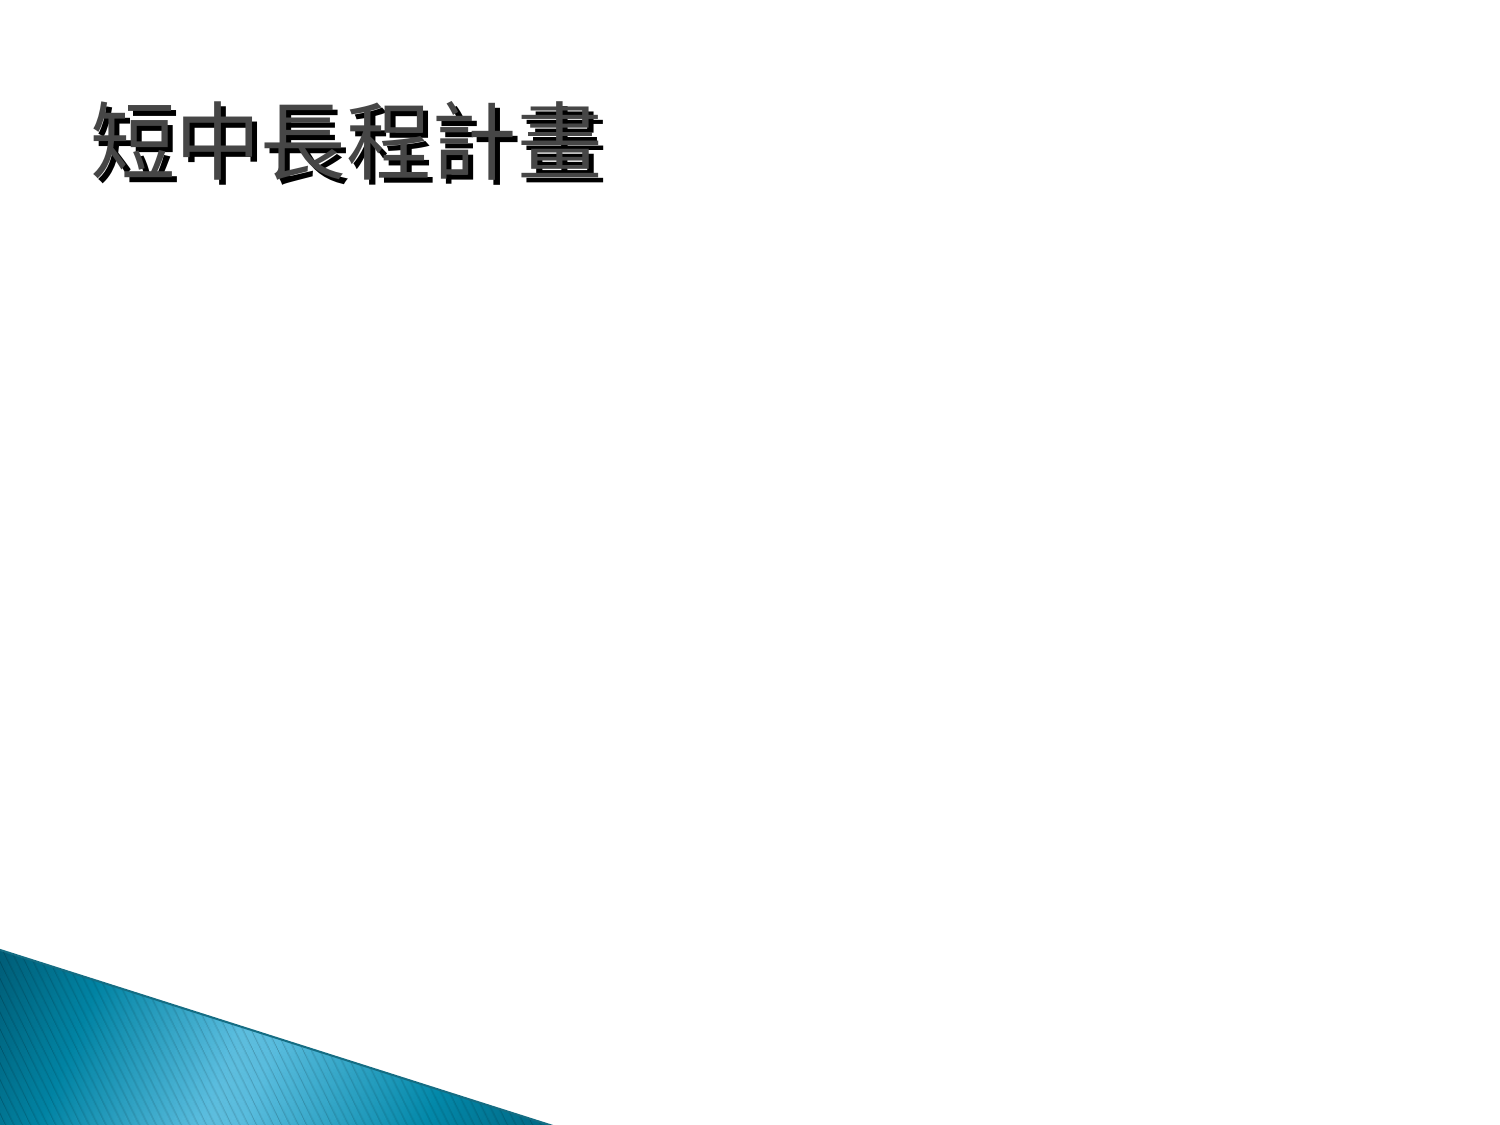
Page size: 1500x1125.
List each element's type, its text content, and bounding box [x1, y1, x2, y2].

title 短中長程計畫 [75, 45, 1426, 233]
